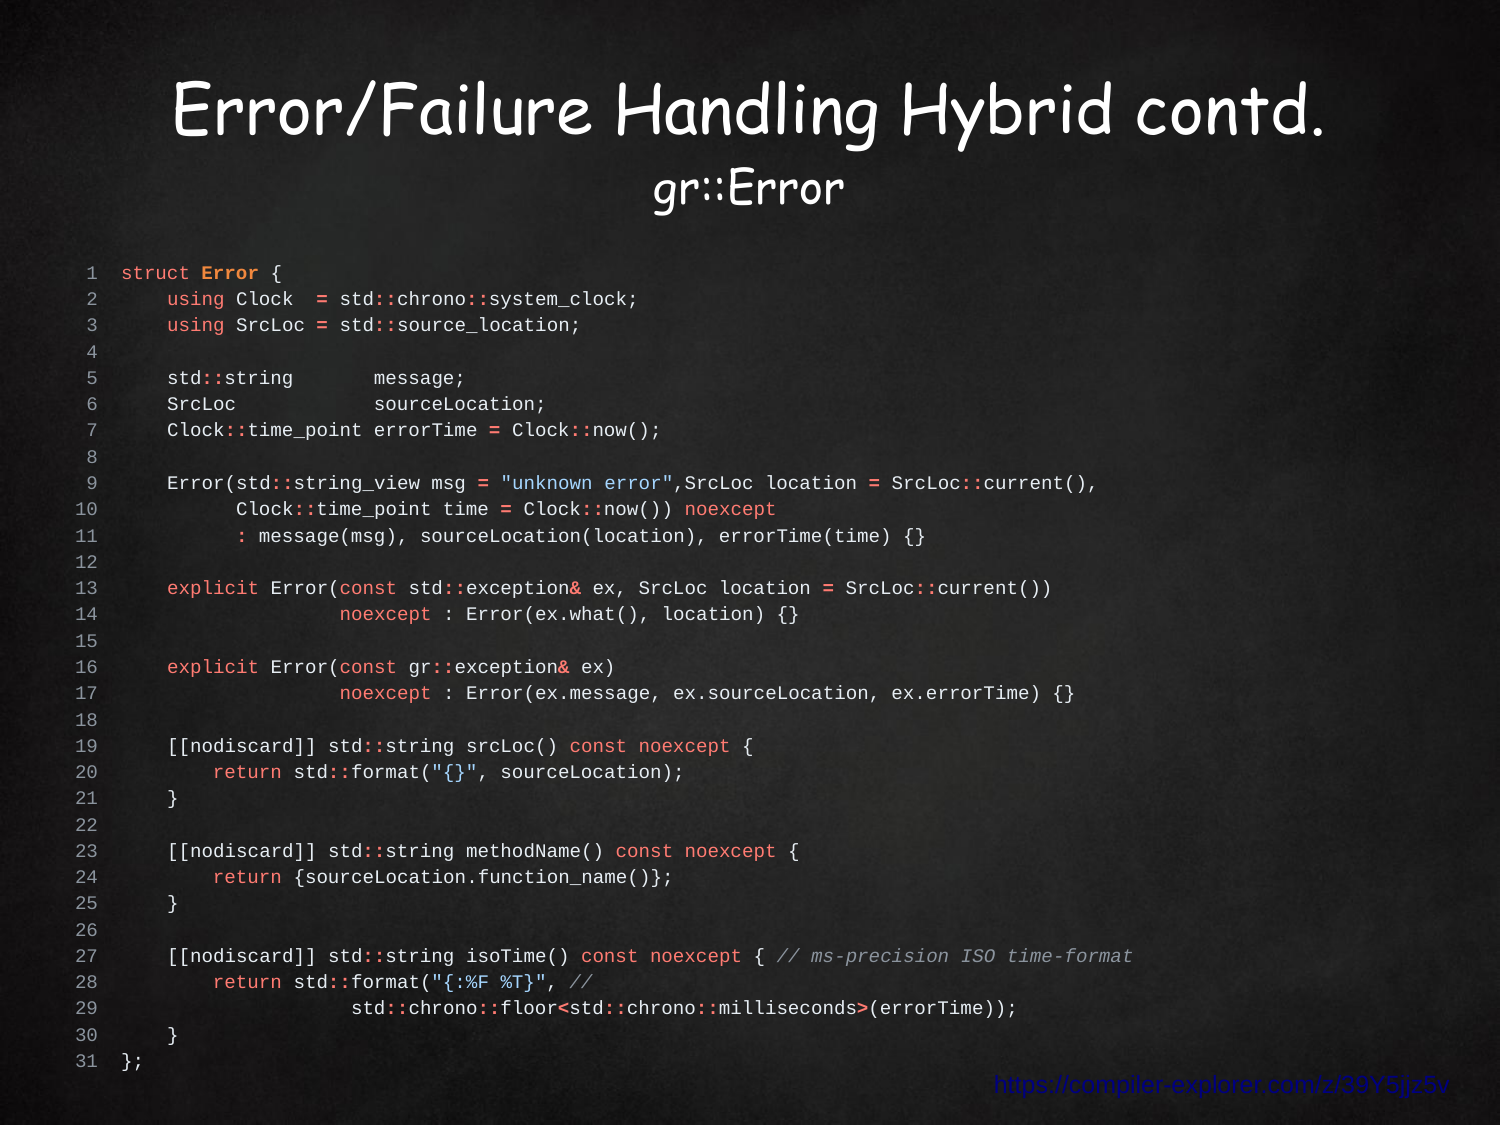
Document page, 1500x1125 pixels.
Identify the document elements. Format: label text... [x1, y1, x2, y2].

picture [0, 0, 1500, 1125]
title Error/Failure Handling Hybrid contd. gr::Error [75, 44, 1425, 233]
text_box https://compiler-explorer.com/z/39Y5jjz5v [978, 1062, 1500, 1120]
list 1 struct Error { 2 using Clock = std::chrono::system_clock; 3 using SrcLoc = std::source_location; 4 5 std::string message; 6 SrcLoc sourceLocation; 7 Clock::time_point errorTime = Clock::now(); 8 9 Error(std::string_view msg = "unknown error",SrcLoc location = SrcLoc::current(), 10 Clock::time_point time = Clock::now()) noexcept 11 : message(msg), sourceLocation(location), errorTime(time) {} 12 13 explicit Error(const std::exception& ex, SrcLoc location = SrcLoc::current()) 14 noexcept : Error(ex.what(), location) {} 15 16 explicit Error(const gr::exception& ex) 17 noexcept : Error(ex.message, ex.sourceLocation, ex.errorTime) {} 18 19 [[nodiscard]] std::string srcLoc() const noexcept { 20 return std::format("{}", sourceLocation); 21 } 22 23 [[nodiscard]] std::string methodName() const noexcept { 24 return {sourceLocation.function_name()}; 25 } 26 27 [[nodiscard]] std::string isoTime() const noexcept { // ms-precision ISO time-format 28 return std::format("{:%F %T}", // 29 std::chrono::floor<std::chrono::milliseconds>(errorTime)); 30 } 31 }; [75, 263, 1425, 1075]
